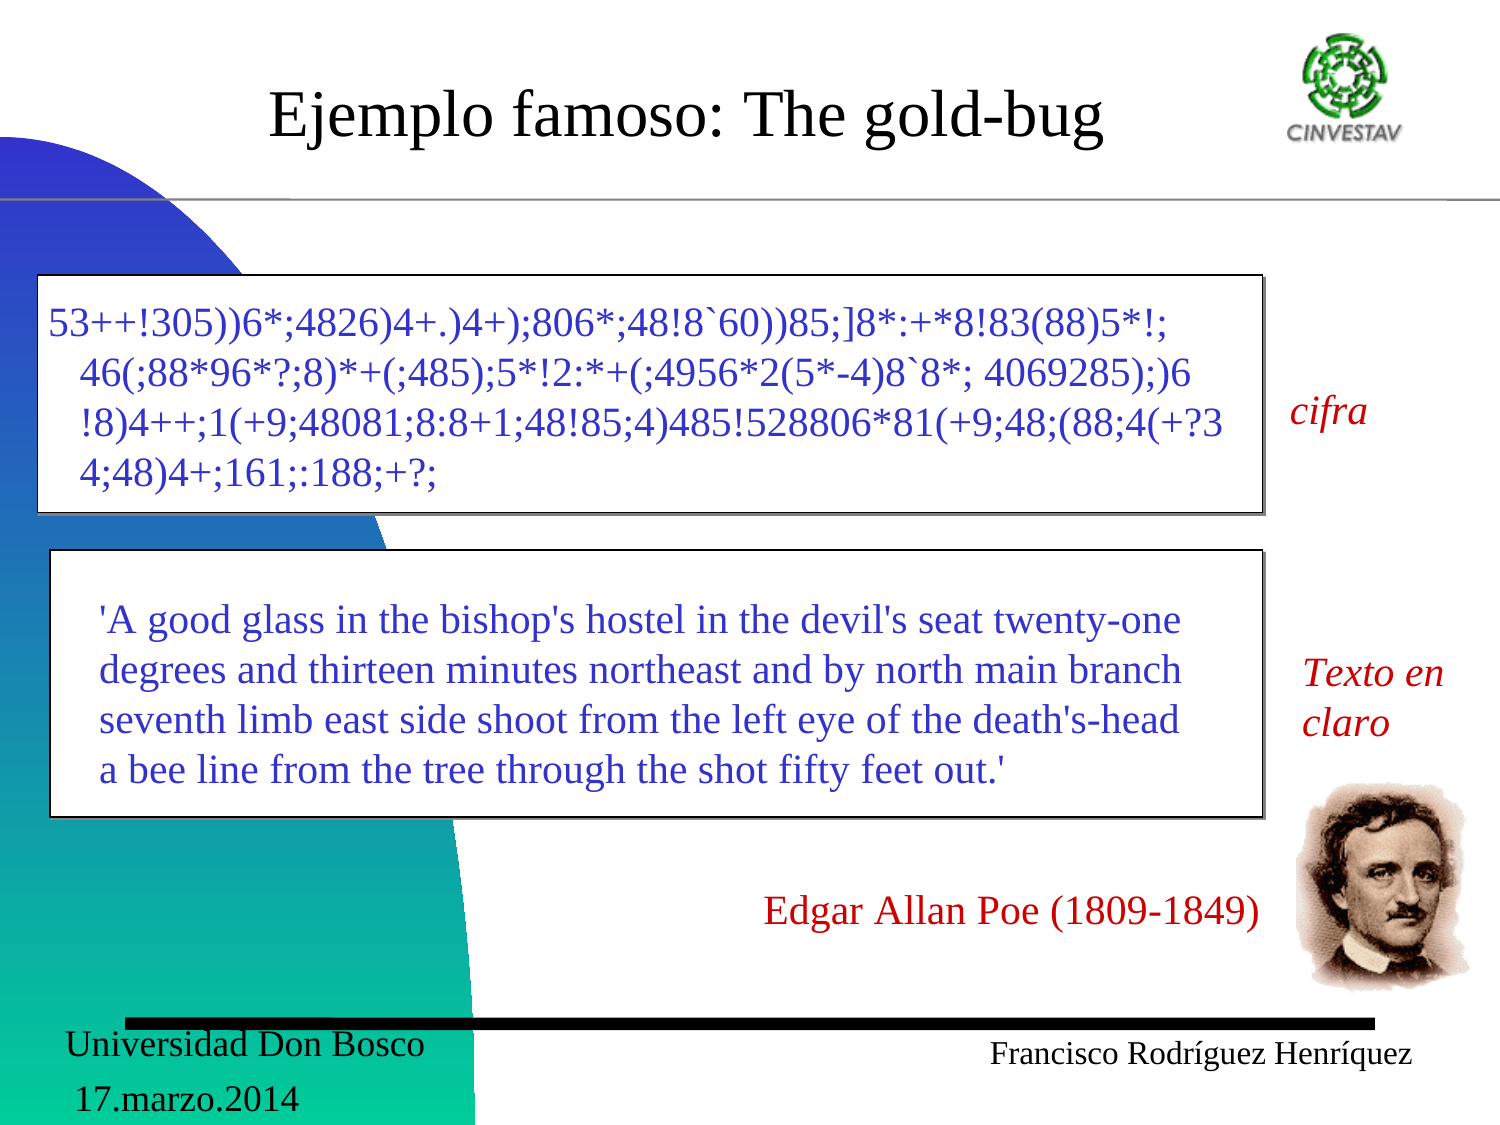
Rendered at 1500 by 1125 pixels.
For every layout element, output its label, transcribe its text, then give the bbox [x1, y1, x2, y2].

text_box Edgar Allan Poe (1809-1849) [748, 875, 1276, 941]
picture [1296, 774, 1500, 999]
text_box 'A good glass in the bishop's hostel in the devil's seat twenty-one degrees and thirteen minutes northeast and by north main branch seventh limb east side shoot from the left eye of the death's-head a bee line from the tree through the shot fifty feet out.' [84, 583, 1209, 800]
text_box Ejemplo famoso: The gold-bug [87, 62, 1288, 163]
text_box cifra [1274, 375, 1384, 441]
text_box 53++!305))6*;4826)4+.)4+);806*;48!8`60))85;]8*:+*8!83(88)5*!; 46(;88*96*?;8)*+(;485);5*!2:*+(;4956*2(5*-4)8`8*; 4069285);)6 !8)4++;1(+9;48081;8:8+1;48!85;4)485!528806*81(+9;48;(88;4(+?3 4;48)4+;161;:188;+?; [33, 287, 1240, 503]
text_box [37, 274, 1263, 513]
text_box Texto en claro [1287, 637, 1471, 753]
text_box [49, 549, 1263, 817]
